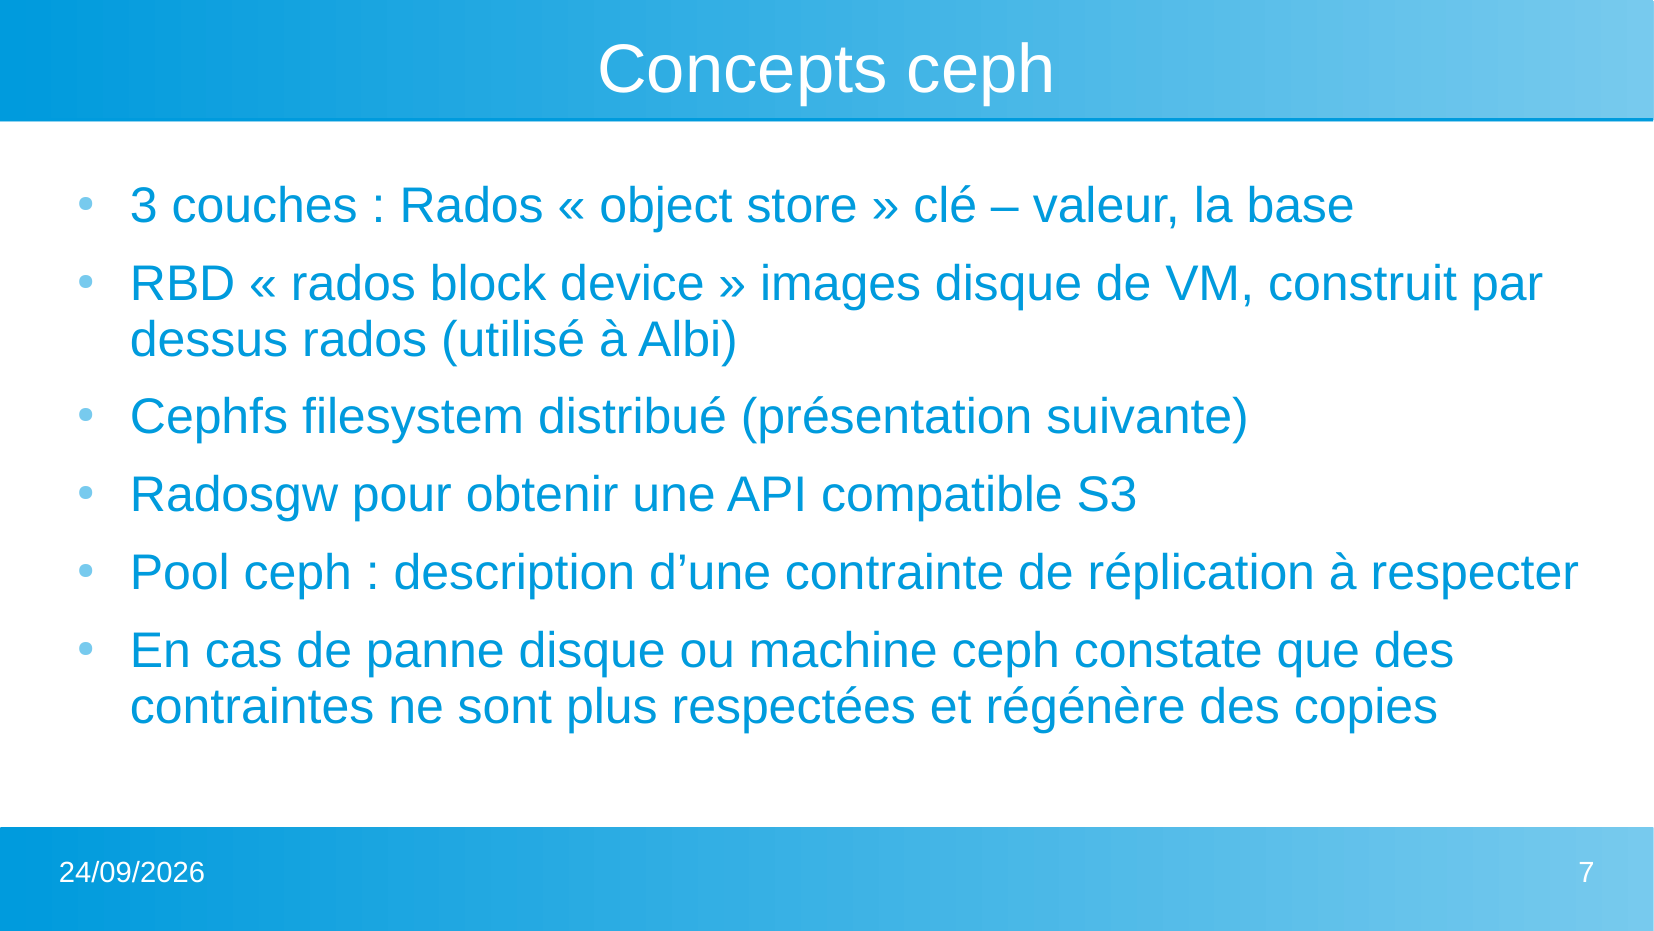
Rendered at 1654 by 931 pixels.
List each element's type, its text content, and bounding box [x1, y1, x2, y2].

list 3 couches : Rados « object store » clé – valeur, la base RBD « rados block device » images disque de VM, construit par dessus rados (utilisé à Albi) Cephfs filesystem distribué (présentation suivante) Radosgw pour obtenir une API compatible S3 Pool ceph : description d’une contrainte de réplication à respecter En cas de panne disque ou machine ceph constate que des contraintes ne sont plus respectées et régénère des copies [59, 177, 1595, 768]
title Concepts ceph [59, 29, 1595, 108]
